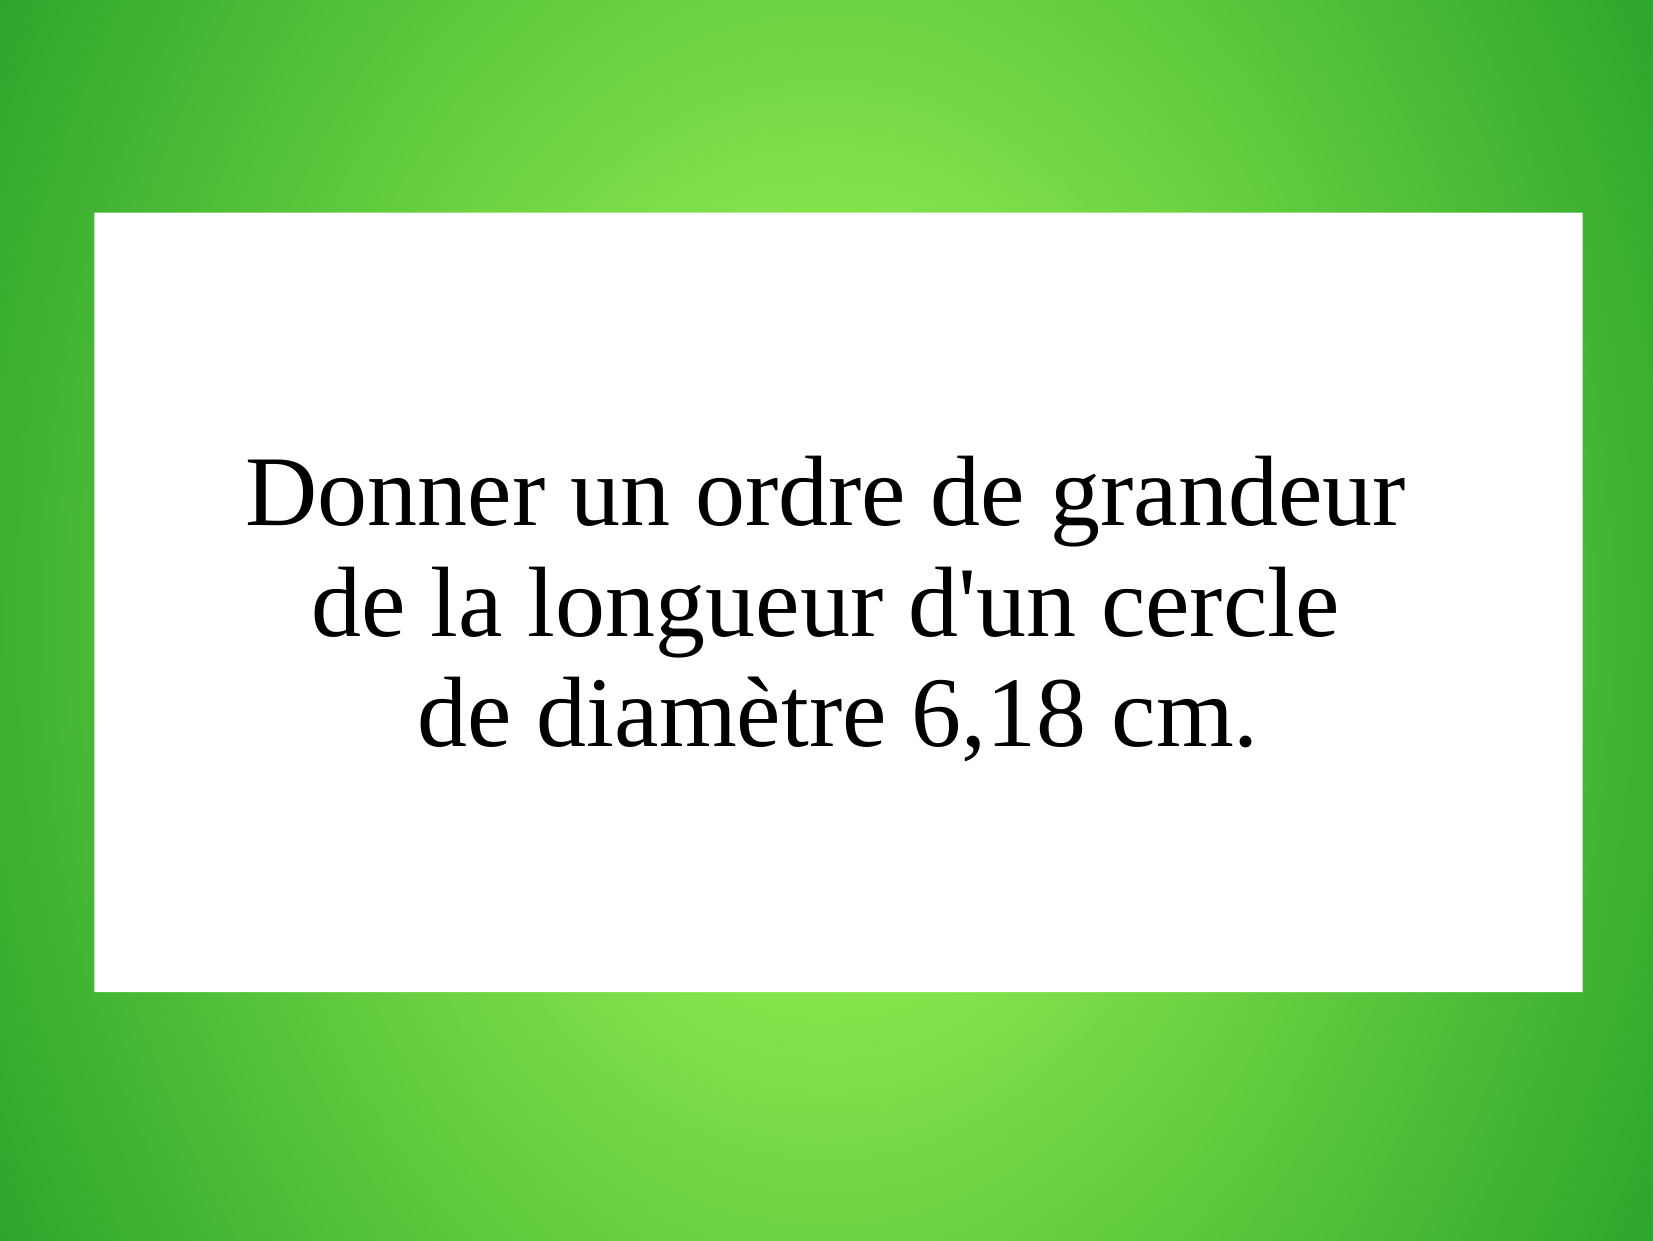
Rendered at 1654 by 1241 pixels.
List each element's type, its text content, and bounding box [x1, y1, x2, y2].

text_box Donner un ordre de grandeur de la longueur d'un cercle de diamètre 6,18 cm. [94, 212, 1583, 993]
picture [0, 0, 1654, 1241]
